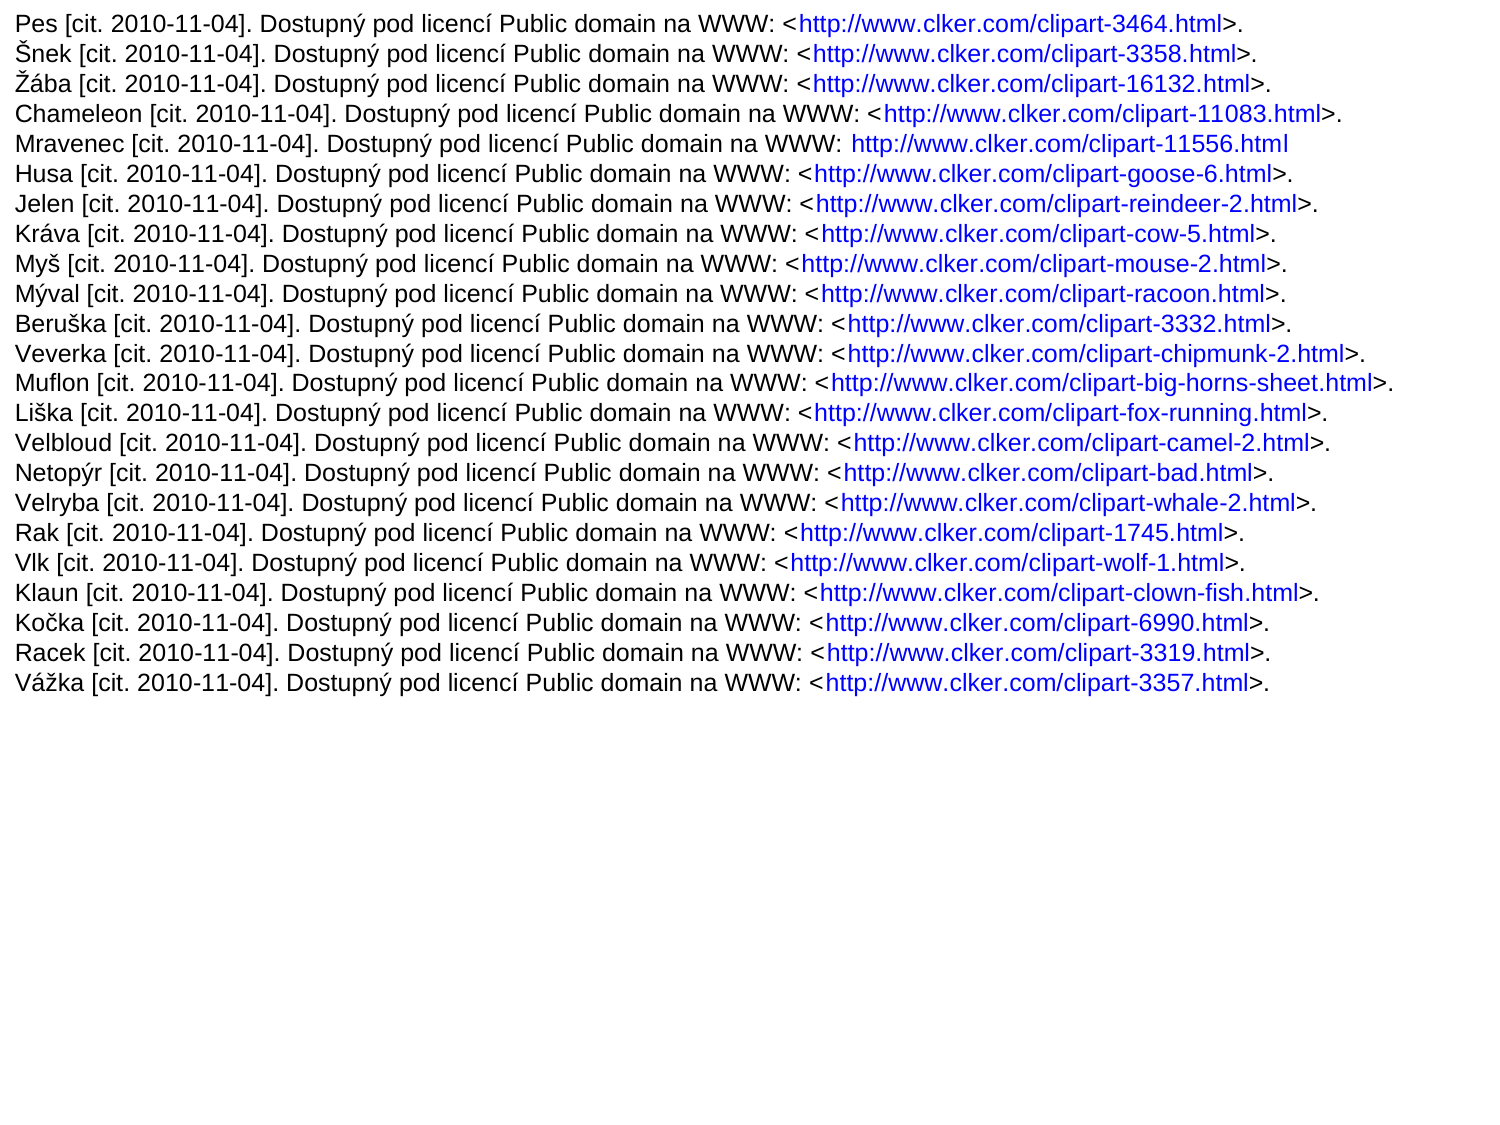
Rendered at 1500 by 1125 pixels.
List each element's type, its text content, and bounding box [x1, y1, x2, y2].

text_box Pes [cit. 2010-11-04]. Dostupný pod licencí Public domain na WWW: <http://www.clker.com/clipart-3464.html>. Šnek [cit. 2010-11-04]. Dostupný pod licencí Public domain na WWW: <http://www.clker.com/clipart-3358.html>. Žába [cit. 2010-11-04]. Dostupný pod licencí Public domain na WWW: <http://www.clker.com/clipart-16132.html>. Chameleon [cit. 2010-11-04]. Dostupný pod licencí Public domain na WWW: <http://www.clker.com/clipart-11083.html>. Mravenec [cit. 2010-11-04]. Dostupný pod licencí Public domain na WWW: http://www.clker.com/clipart-11556.html Husa [cit. 2010-11-04]. Dostupný pod licencí Public domain na WWW: <http://www.clker.com/clipart-goose-6.html>. Jelen [cit. 2010-11-04]. Dostupný pod licencí Public domain na WWW: <http://www.clker.com/clipart-reindeer-2.html>. Kráva [cit. 2010-11-04]. Dostupný pod licencí Public domain na WWW: <http://www.clker.com/clipart-cow-5.html>. Myš [cit. 2010-11-04]. Dostupný pod licencí Public domain na WWW: <http://www.clker.com/clipart-mouse-2.html>. Mýval [cit. 2010-11-04]. Dostupný pod licencí Public domain na WWW: <http://www.clker.com/clipart-racoon.html>. Beruška [cit. 2010-11-04]. Dostupný pod licencí Public domain na WWW: <http://www.clker.com/clipart-3332.html>. Veverka [cit. 2010-11-04]. Dostupný pod licencí Public domain na WWW: <http://www.clker.com/clipart-chipmunk-2.html>. Muflon [cit. 2010-11-04]. Dostupný pod licencí Public domain na WWW: <http://www.clker.com/clipart-big-horns-sheet.html>. Liška [cit. 2010-11-04]. Dostupný pod licencí Public domain na WWW: <http://www.clker.com/clipart-fox-running.html>. Velbloud [cit. 2010-11-04]. Dostupný pod licencí Public domain na WWW: <http://www.clker.com/clipart-camel-2.html>. Netopýr [cit. 2010-11-04]. Dostupný pod licencí Public domain na WWW: <http://www.clker.com/clipart-bad.html>. Velryba [cit. 2010-11-04]. Dostupný pod licencí Public domain na WWW: <http://www.clker.com/clipart-whale-2.html>. Rak [cit. 2010-11-04]. Dostupný pod licencí Public domain na WWW: <http://www.clker.com/clipart-1745.html>. Vlk [cit. 2010-11-04]. Dostupný pod licencí Public domain na WWW: <http://www.clker.com/clipart-wolf-1.html>. Klaun [cit. 2010-11-04]. Dostupný pod licencí Public domain na WWW: <http://www.clker.com/clipart-clown-fish.html>. Kočka [cit. 2010-11-04]. Dostupný pod licencí Public domain na WWW: <http://www.clker.com/clipart-6990.html>. Racek [cit. 2010-11-04]. Dostupný pod licencí Public domain na WWW: <http://www.clker.com/clipart-3319.html>. Vážka [cit. 2010-11-04]. Dostupný pod licencí Public domain na WWW: <http://www.clker.com/clipart-3357.html>. [0, 0, 1500, 705]
